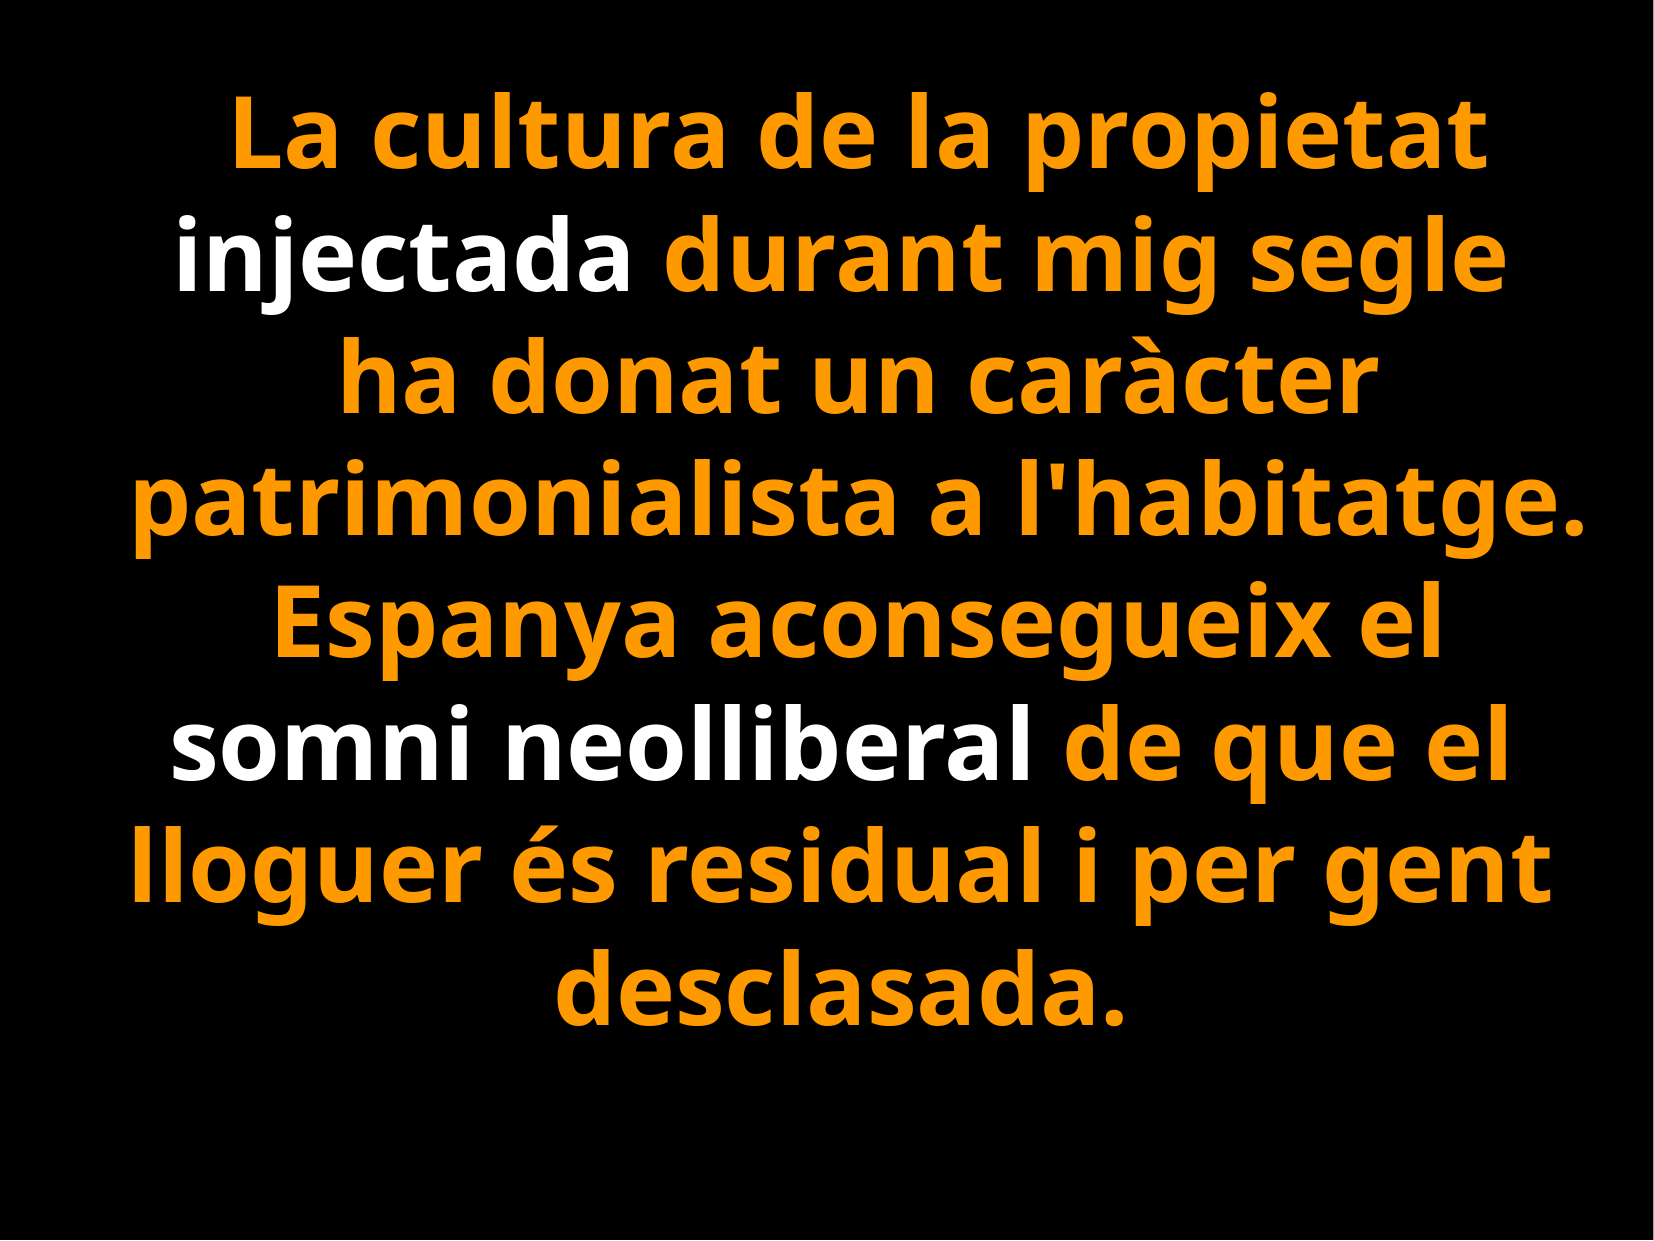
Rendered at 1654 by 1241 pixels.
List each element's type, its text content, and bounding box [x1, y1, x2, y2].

text_box La cultura de la propietat injectada durant mig segle ha donat un caràcter patrimonialista a l'habitatge. Espanya aconsegueix el somni neolliberal de que el lloguer és residual i per gent desclasada. [59, 59, 1625, 1182]
